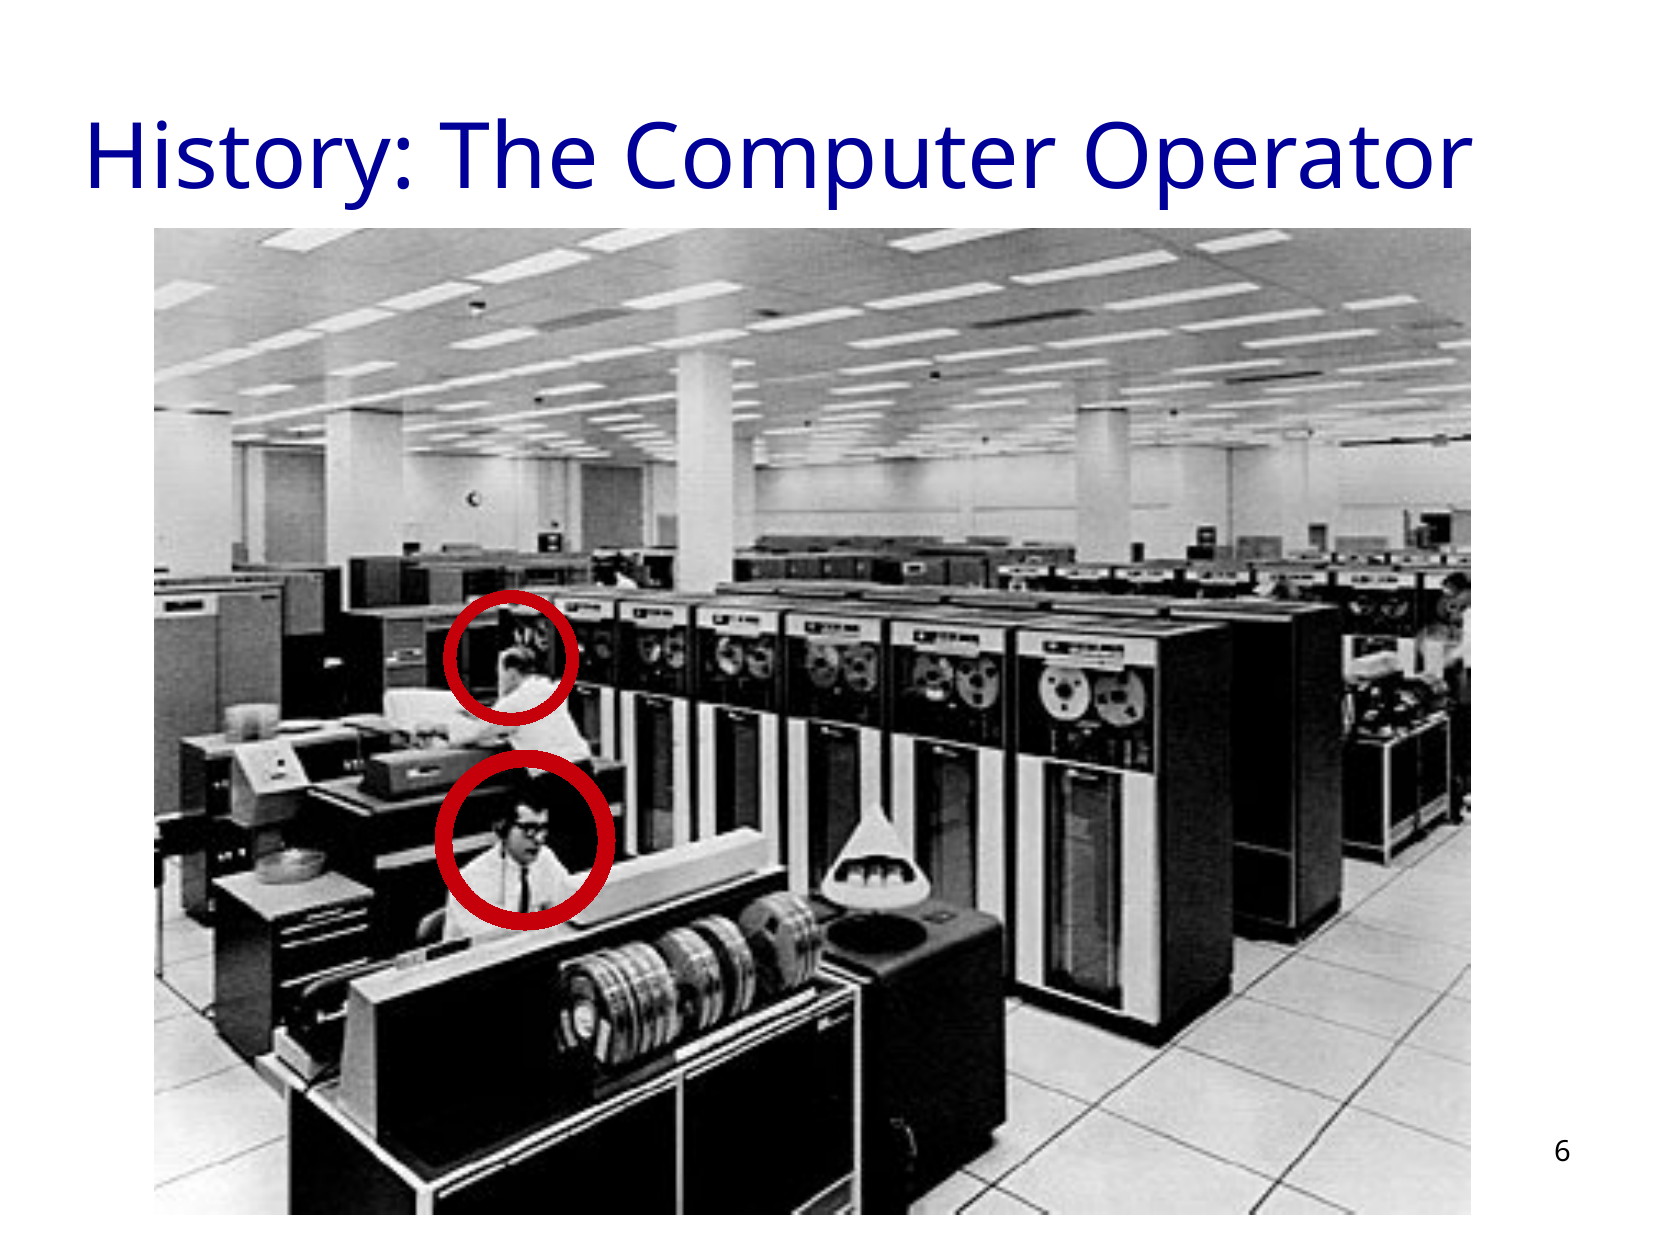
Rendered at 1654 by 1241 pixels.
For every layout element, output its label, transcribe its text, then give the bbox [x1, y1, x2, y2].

text_box [435, 750, 616, 931]
picture [154, 228, 1471, 1216]
title History: The Computer Operator [82, 49, 1571, 257]
text_box [443, 590, 579, 726]
